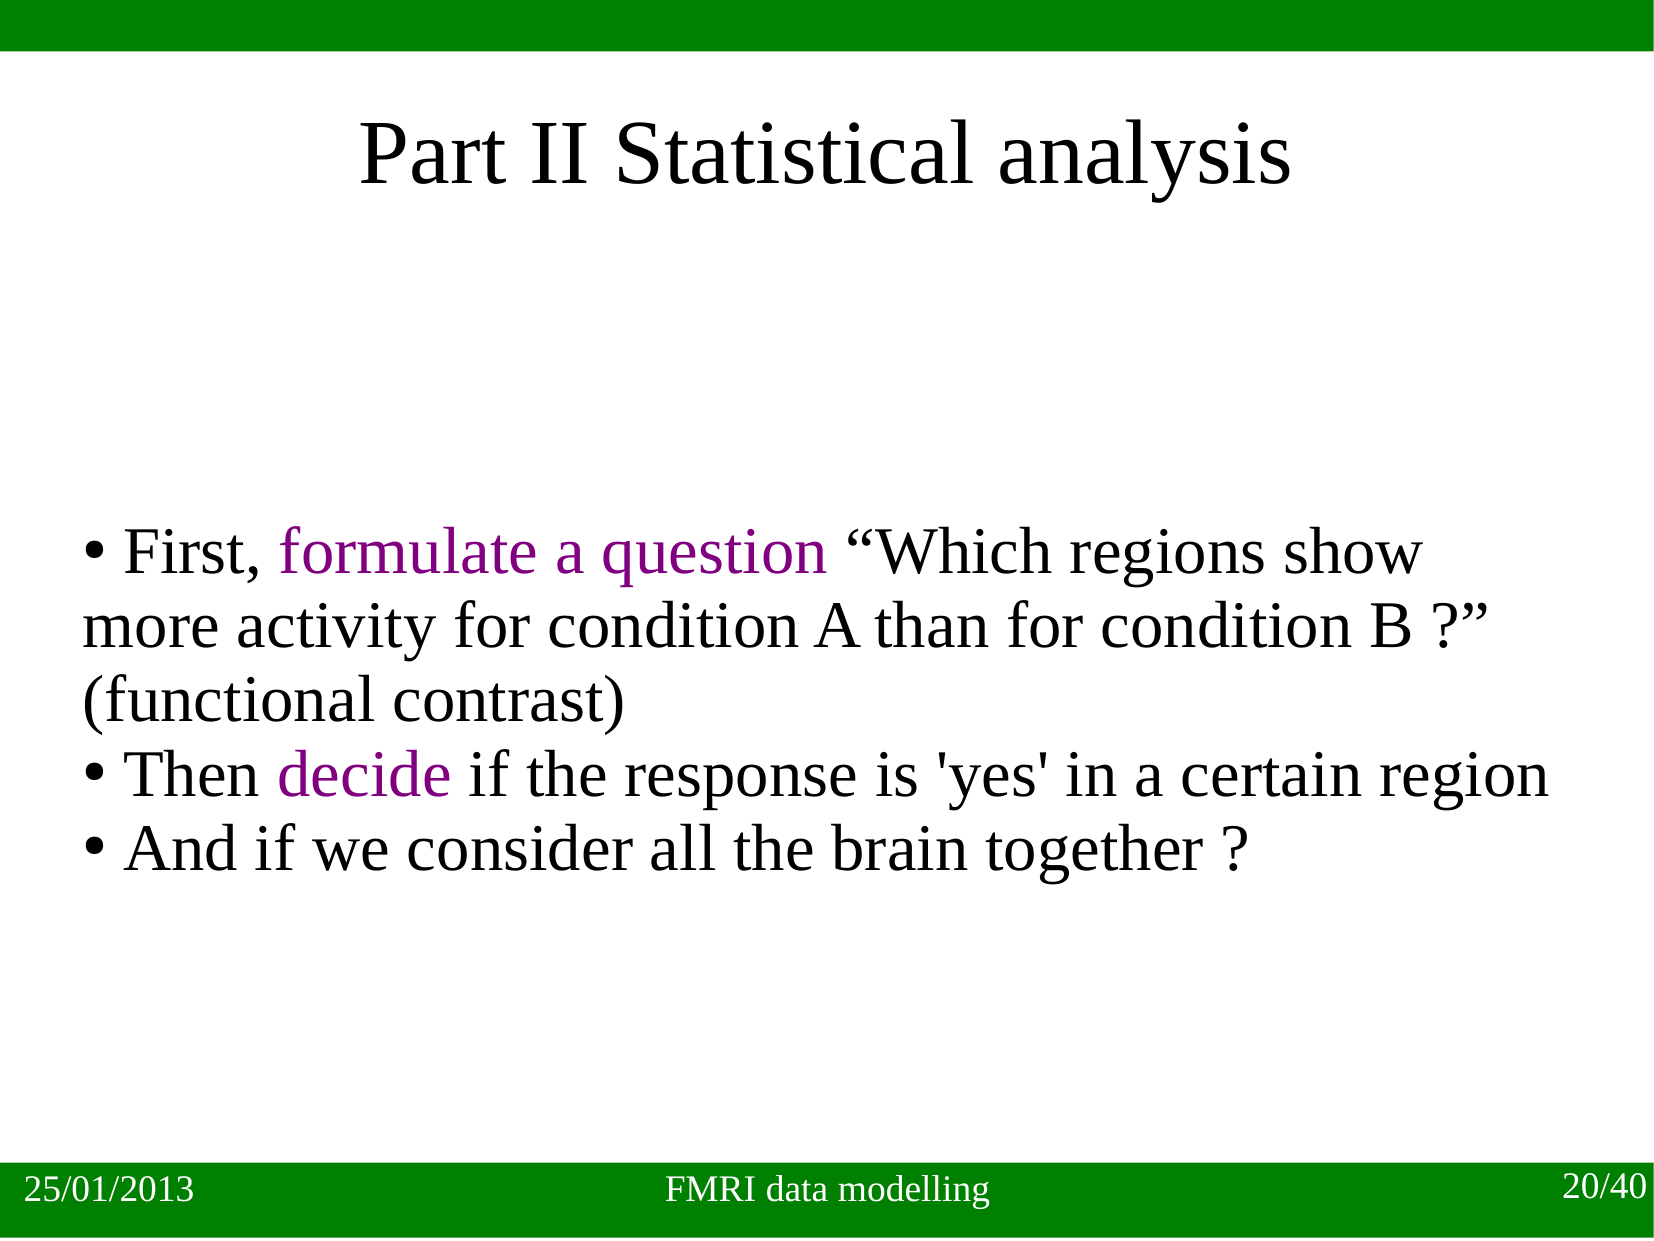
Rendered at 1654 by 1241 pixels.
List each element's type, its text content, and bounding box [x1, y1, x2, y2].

title Part II Statistical analysis [82, 56, 1571, 250]
subtitle First, formulate a question “Which regions show more activity for condition A than for condition B ?” (functional contrast) Then decide if the response is 'yes' in a certain region And if we consider all the brain together ? [82, 297, 1571, 1102]
